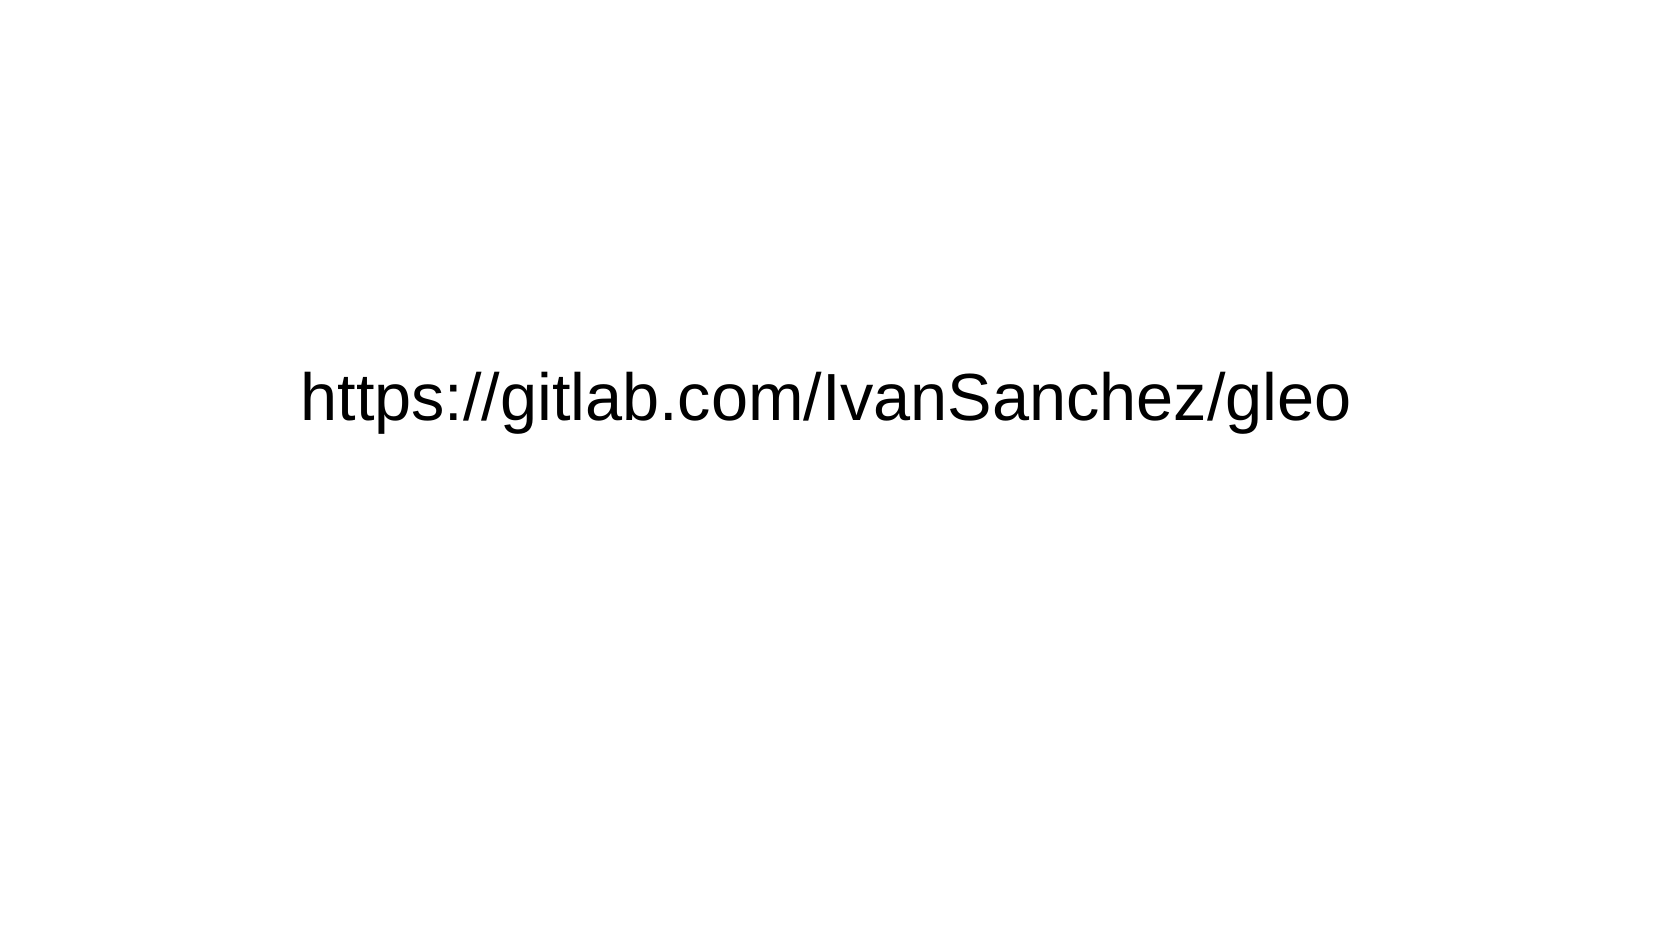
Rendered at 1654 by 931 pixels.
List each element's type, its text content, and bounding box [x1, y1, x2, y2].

subtitle https://gitlab.com/IvanSanchez/gleo [82, 37, 1571, 757]
